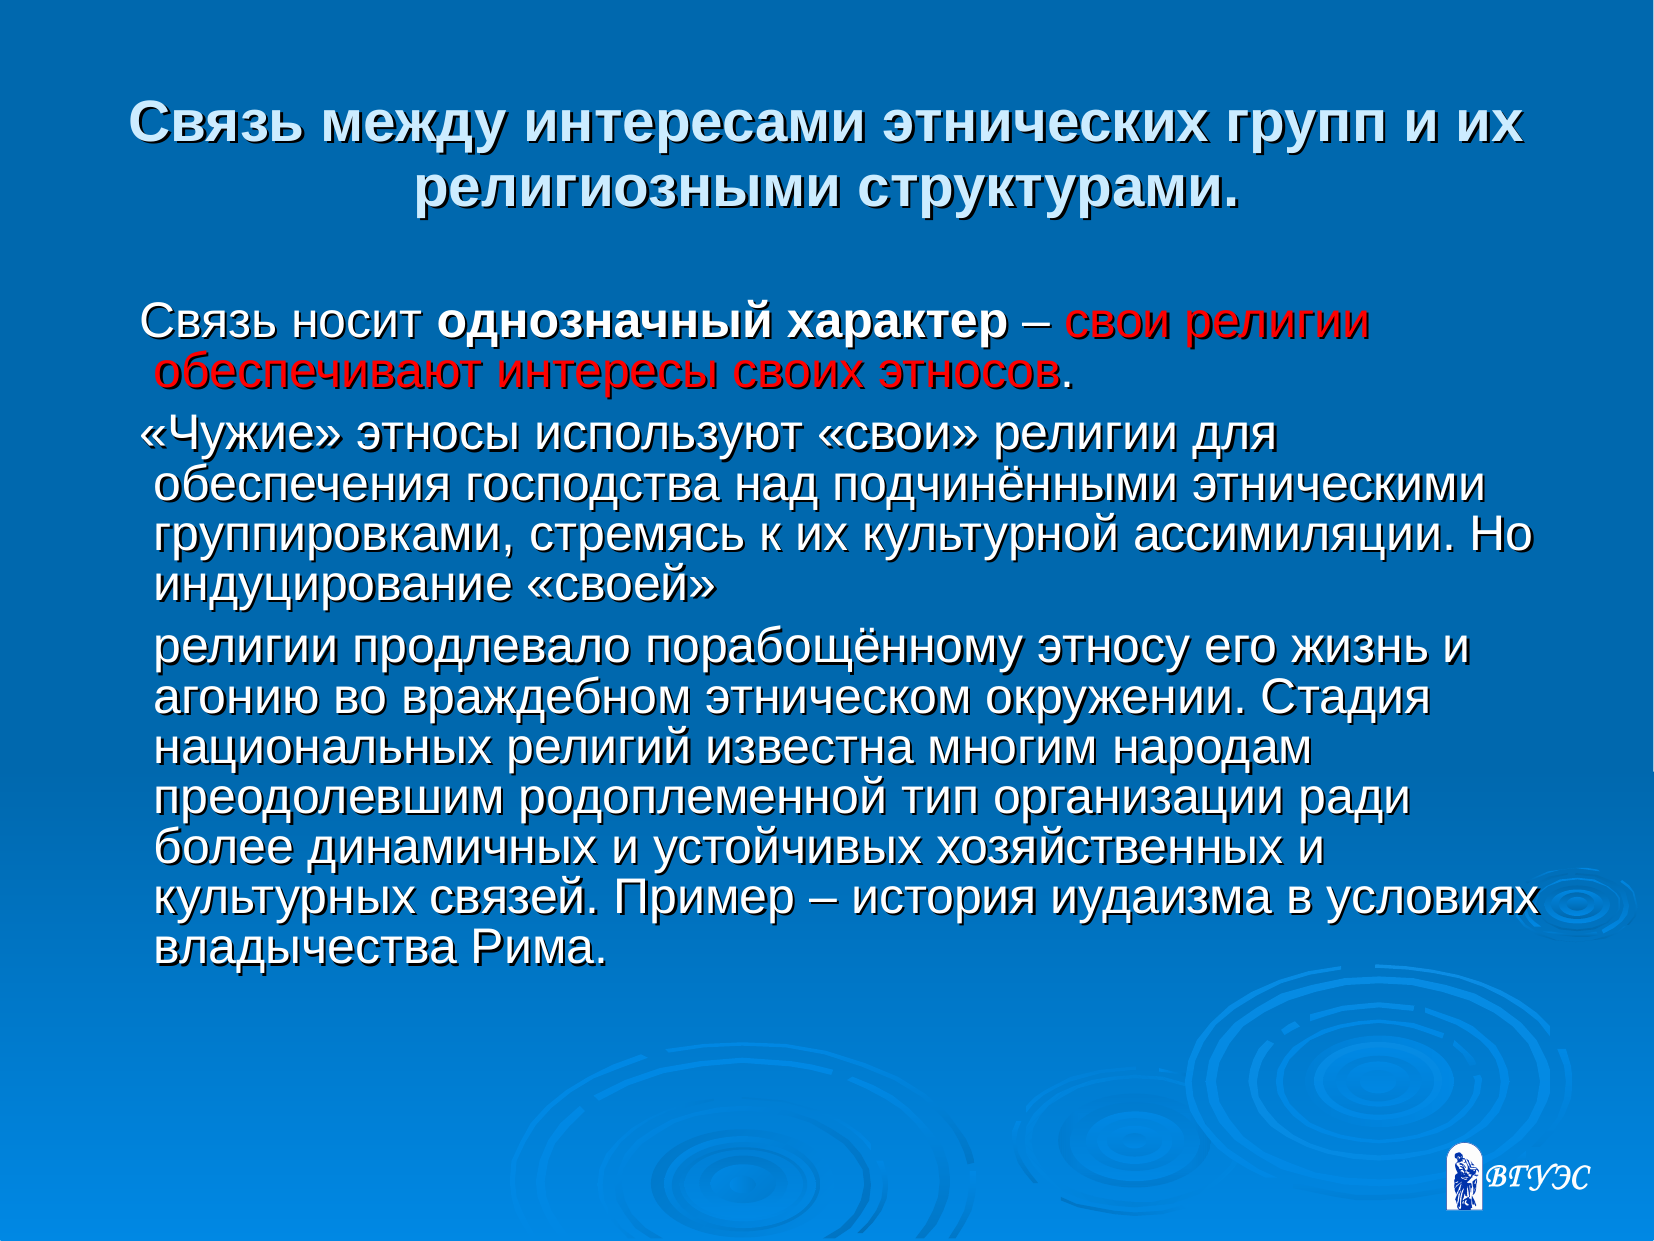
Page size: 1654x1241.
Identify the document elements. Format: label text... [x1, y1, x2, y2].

list Связь носит однозначный характер – свои религии обеспечивают интересы своих этносов. «Чужие» этносы используют «свои» религии для обеспечения господства над подчинёнными этническими группировками, стремясь к их культурной ассимиляции. Но индуцирование «своей» религии продлевало порабощённому этносу его жизнь и агонию во враждебном этническом окружении. Стадия национальных религий известна многим народам преодолевшим родоплеменной тип организации ради более динамичных и устойчивых хозяйственных и культурных связей. Пример – история иудаизма в условиях владычества Рима. [82, 289, 1571, 1108]
title Связь между интересами этнических групп и их религиозными структурами. [82, 50, 1571, 257]
picture [1446, 1142, 1592, 1211]
